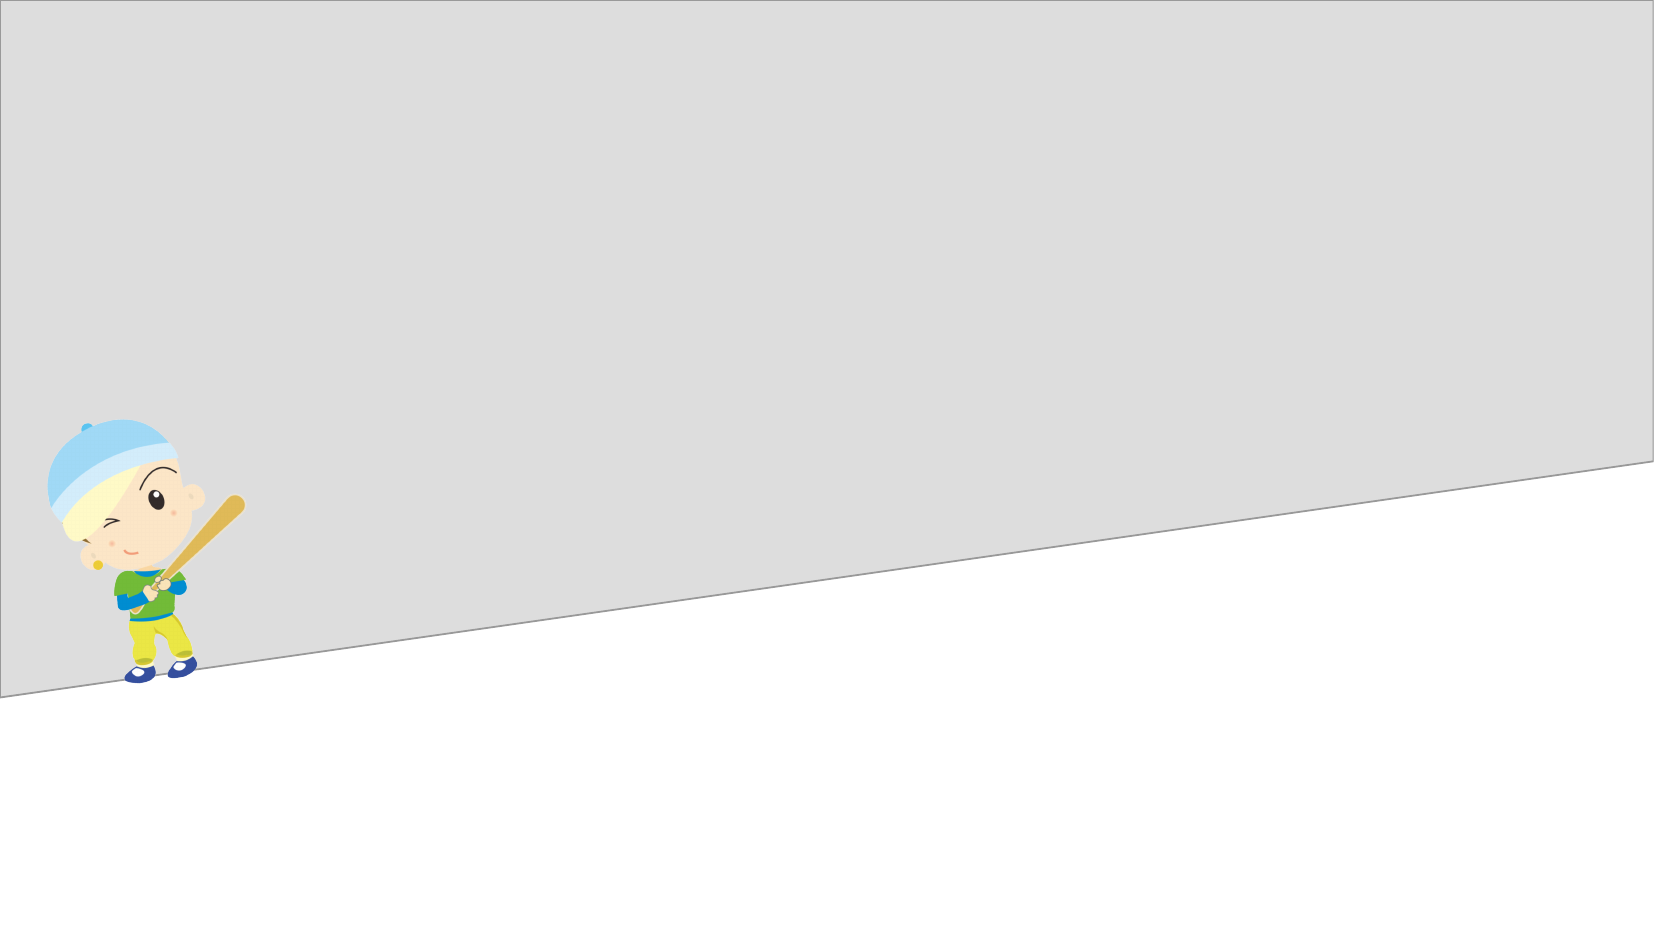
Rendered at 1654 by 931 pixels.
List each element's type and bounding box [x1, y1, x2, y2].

subtitle [82, 217, 1571, 758]
picture [36, 397, 275, 695]
